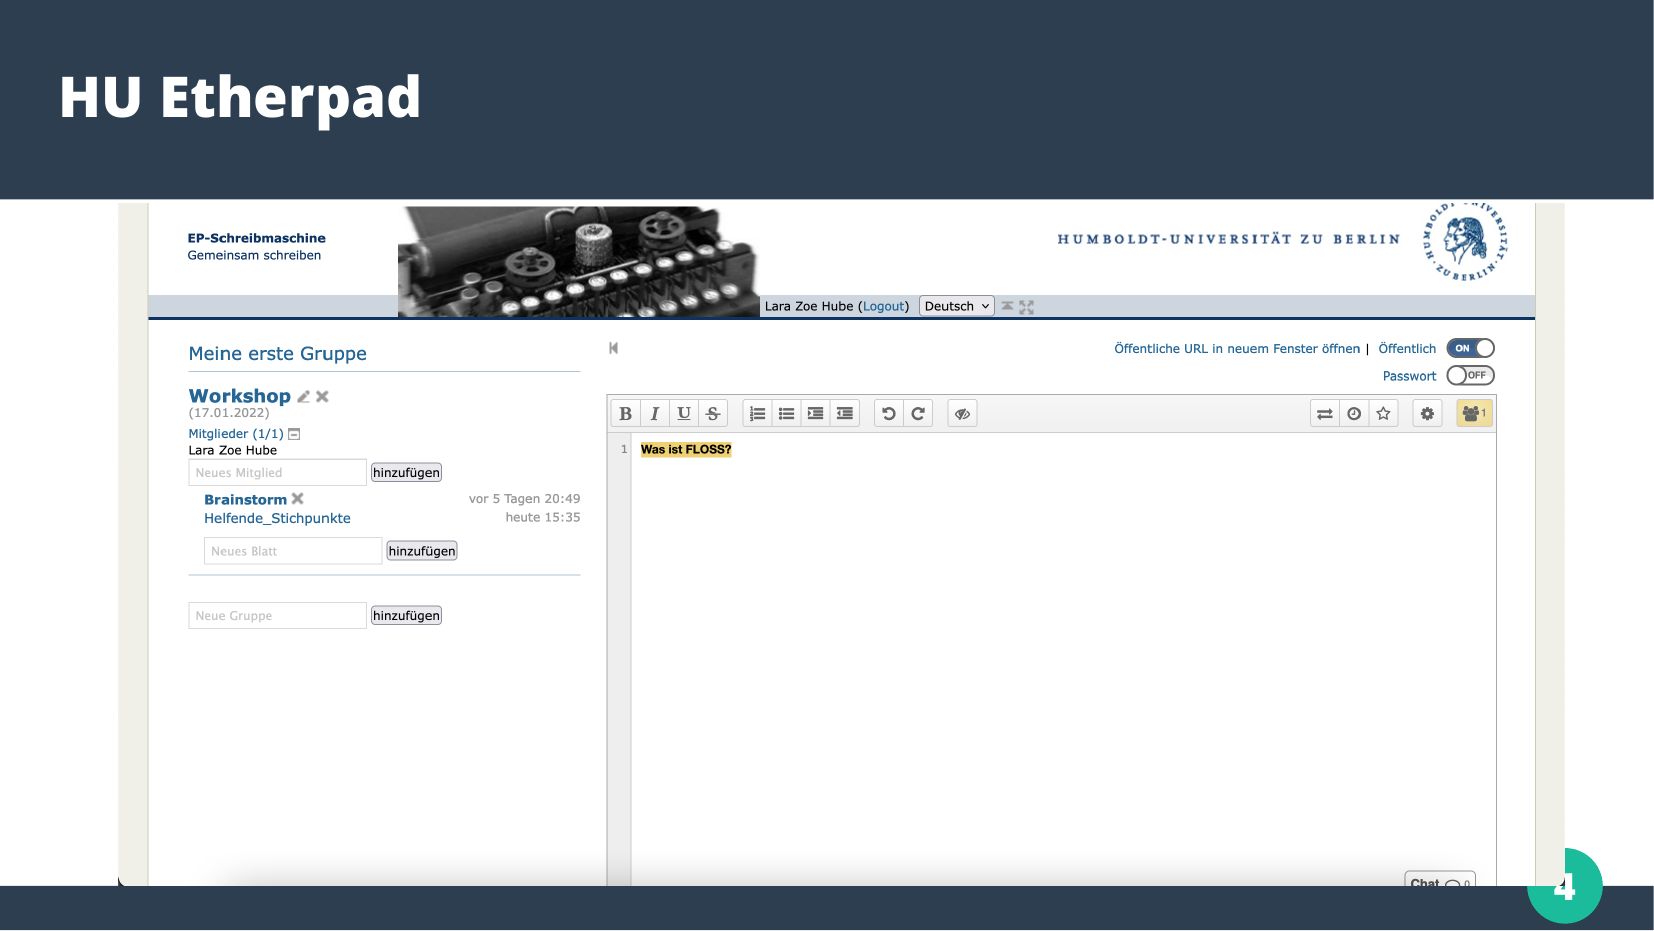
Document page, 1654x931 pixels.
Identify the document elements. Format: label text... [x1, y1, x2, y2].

title HU Etherpad [59, 37, 1595, 155]
picture [118, 203, 1565, 886]
